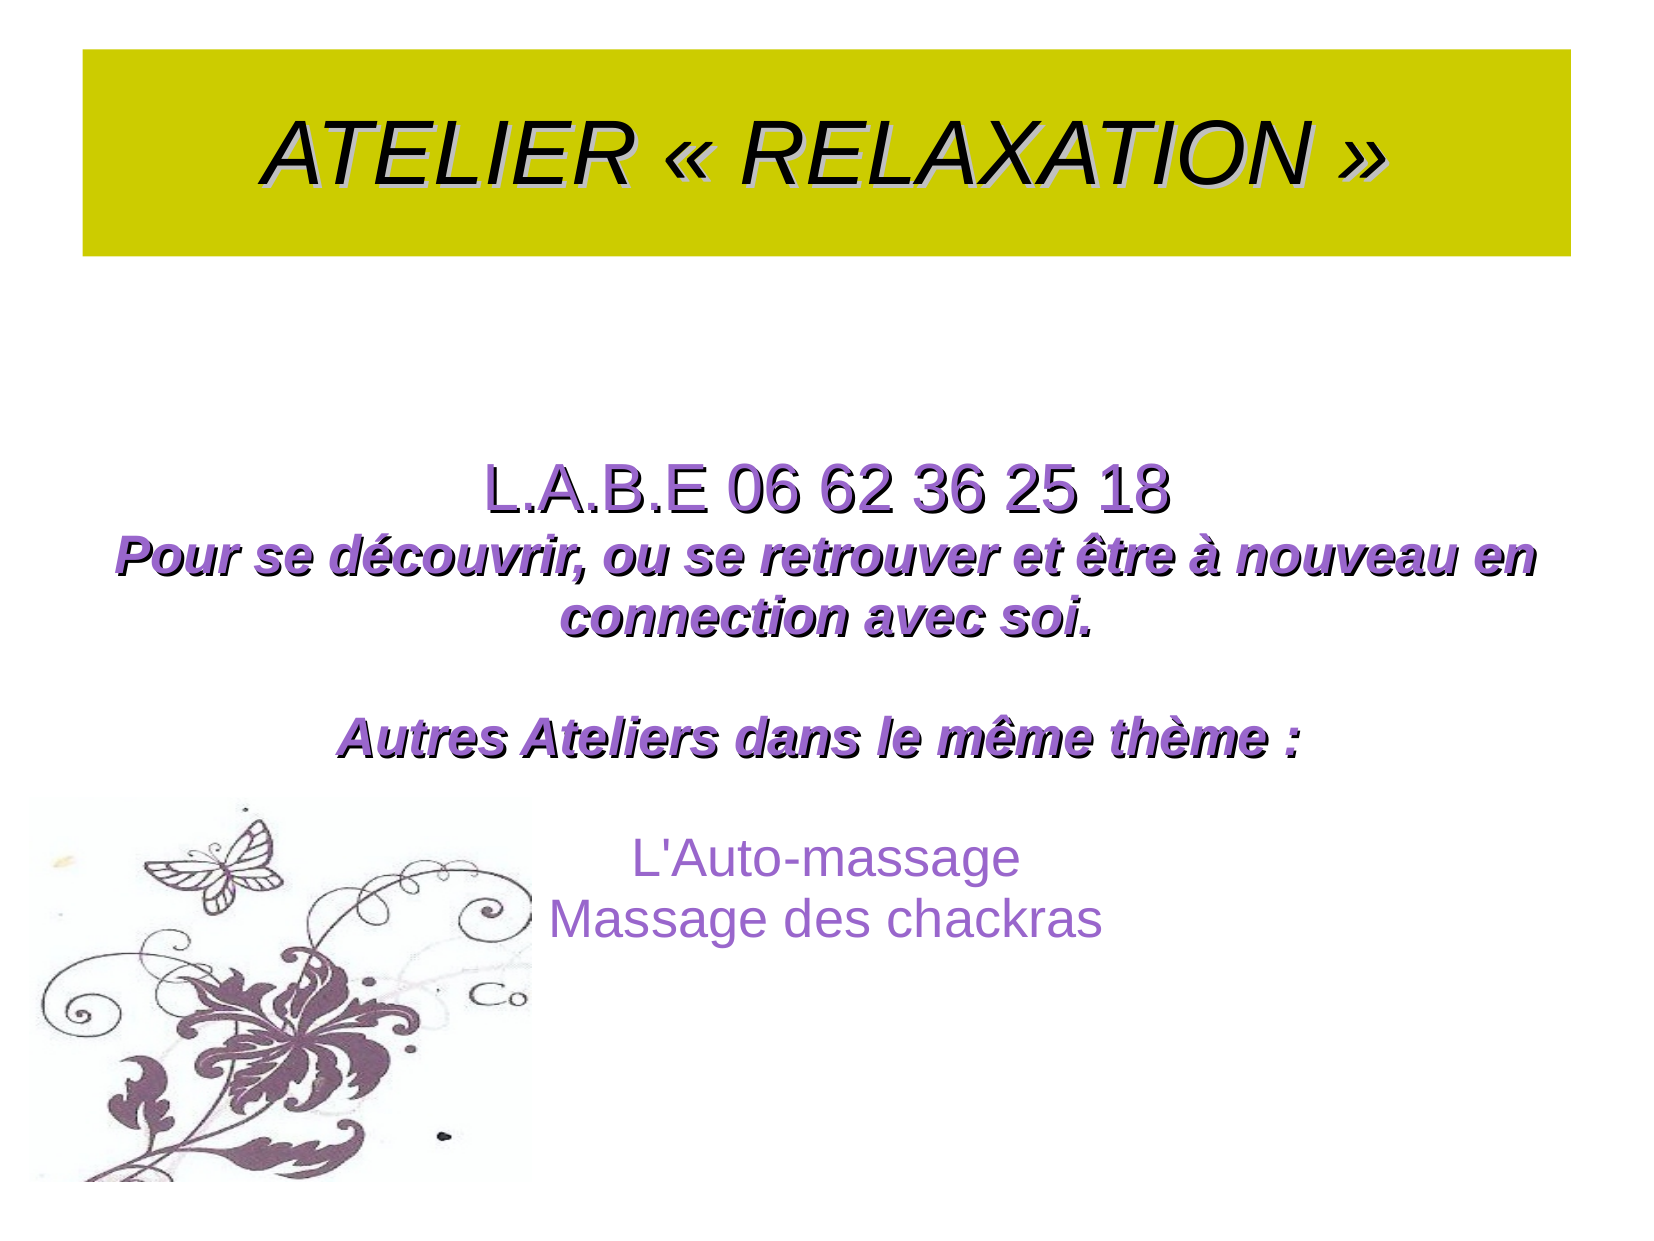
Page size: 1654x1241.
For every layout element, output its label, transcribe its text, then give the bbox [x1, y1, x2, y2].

picture [29, 797, 532, 1182]
subtitle L.A.B.E 06 62 36 25 18 Pour se découvrir, ou se retrouver et être à nouveau en connection avec soi. Autres Ateliers dans le même thème : L'Auto-massage Massage des chackras [82, 290, 1571, 1109]
title ATELIER « RELAXATION » [82, 49, 1571, 257]
